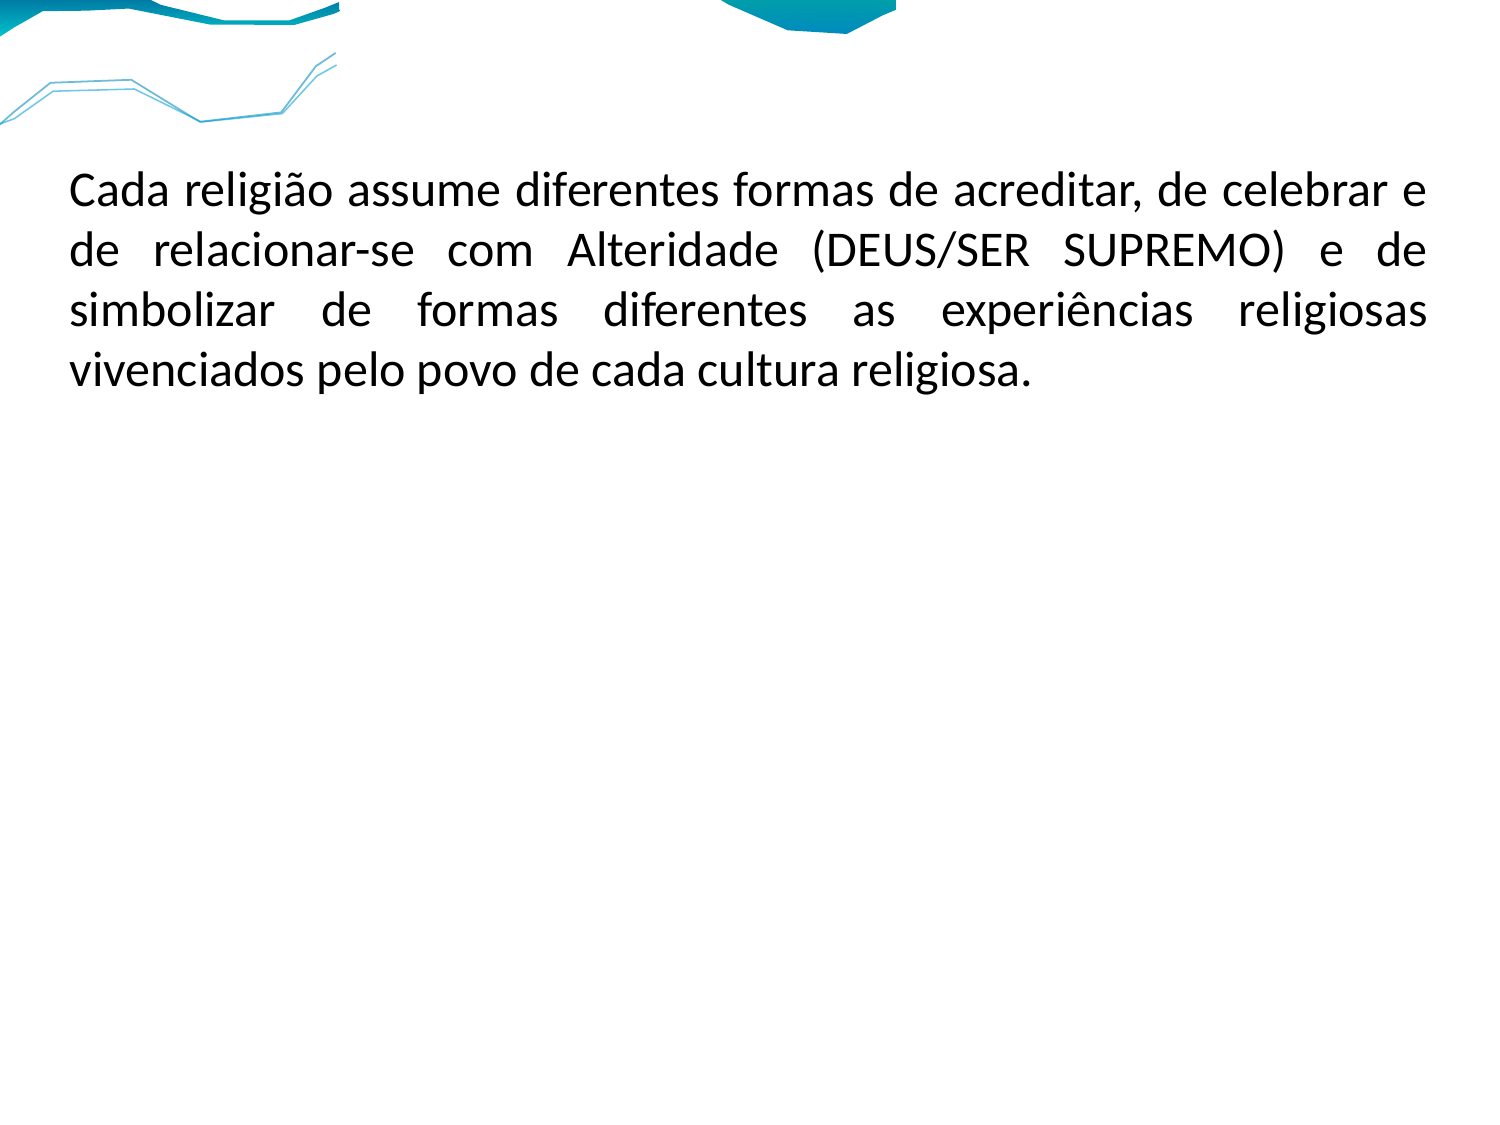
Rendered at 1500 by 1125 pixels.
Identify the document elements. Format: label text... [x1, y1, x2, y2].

title Cada religião assume diferentes formas de acreditar, de celebrar e de relacionar-se com Alteridade (DEUS/SER SUPREMO) e de simbolizar de formas diferentes as experiências religiosas vivenciados pelo povo de cada cultura religiosa. [54, 149, 1444, 386]
